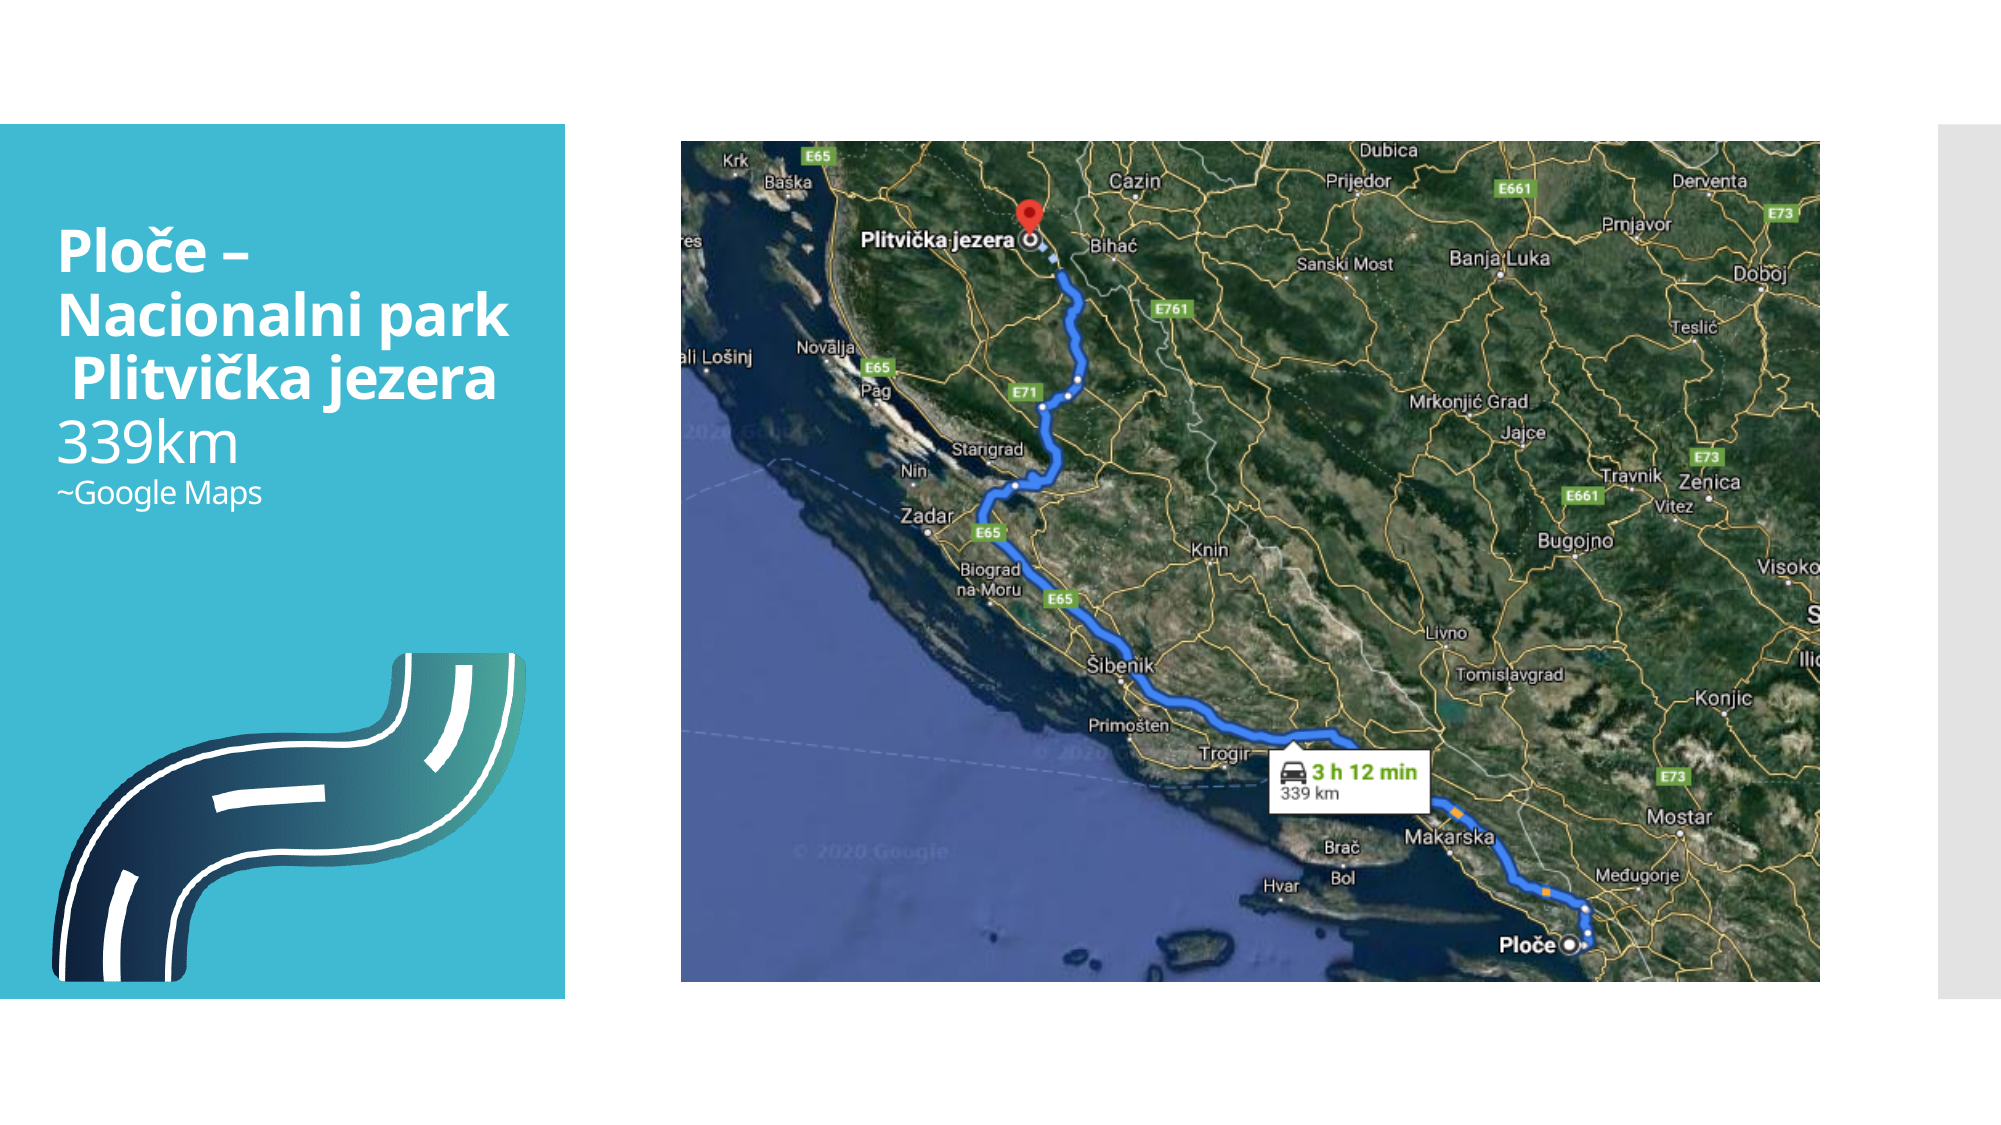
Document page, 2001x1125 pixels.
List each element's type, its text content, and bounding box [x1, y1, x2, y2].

picture [52, 653, 526, 982]
title Ploče – Nacionalni park Plitvička jezera 339km ~Google Maps [41, 184, 526, 940]
picture [681, 141, 1820, 982]
